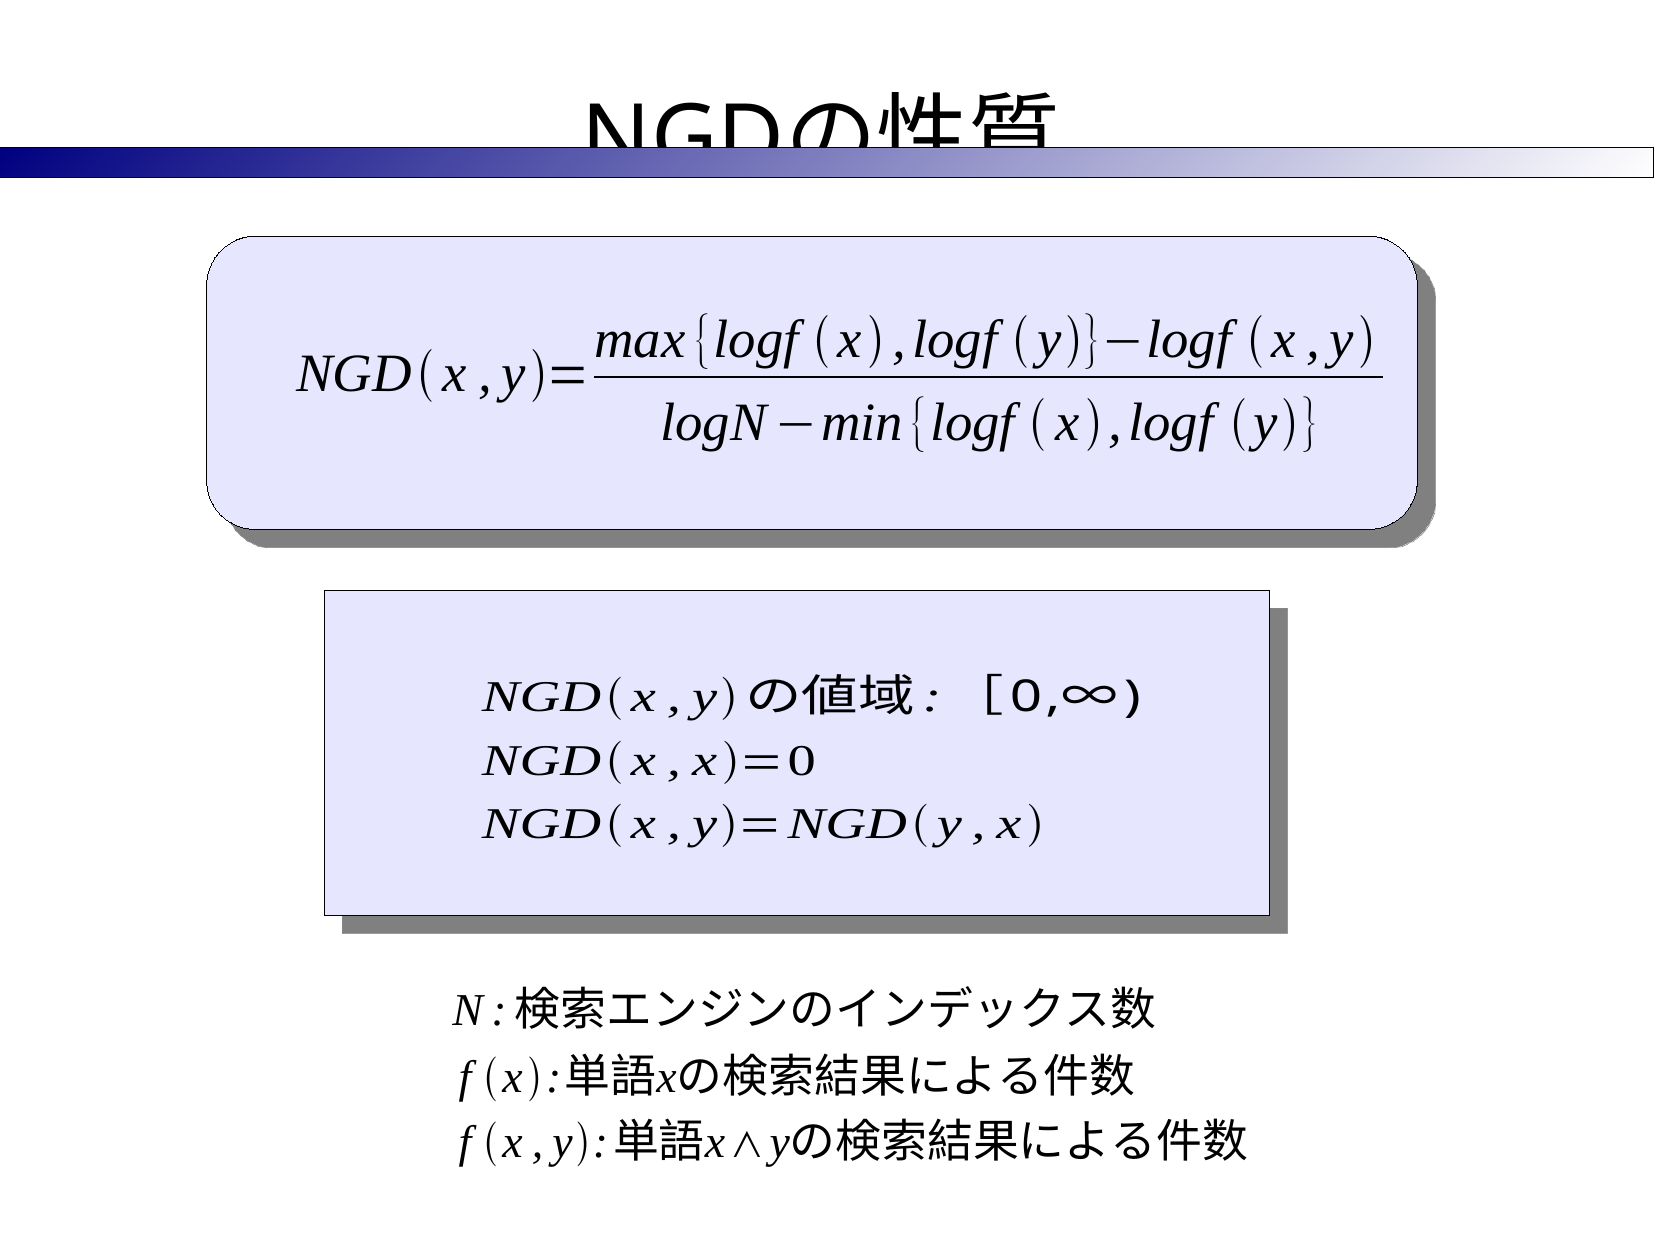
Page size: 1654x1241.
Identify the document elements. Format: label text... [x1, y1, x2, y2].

title NGDの性質 [76, 29, 1565, 147]
chart [472, 661, 1149, 916]
text_box [324, 590, 1270, 916]
chart [442, 974, 1254, 1237]
text_box [206, 236, 1418, 530]
text_box [0, 147, 1654, 178]
chart [285, 296, 1393, 535]
